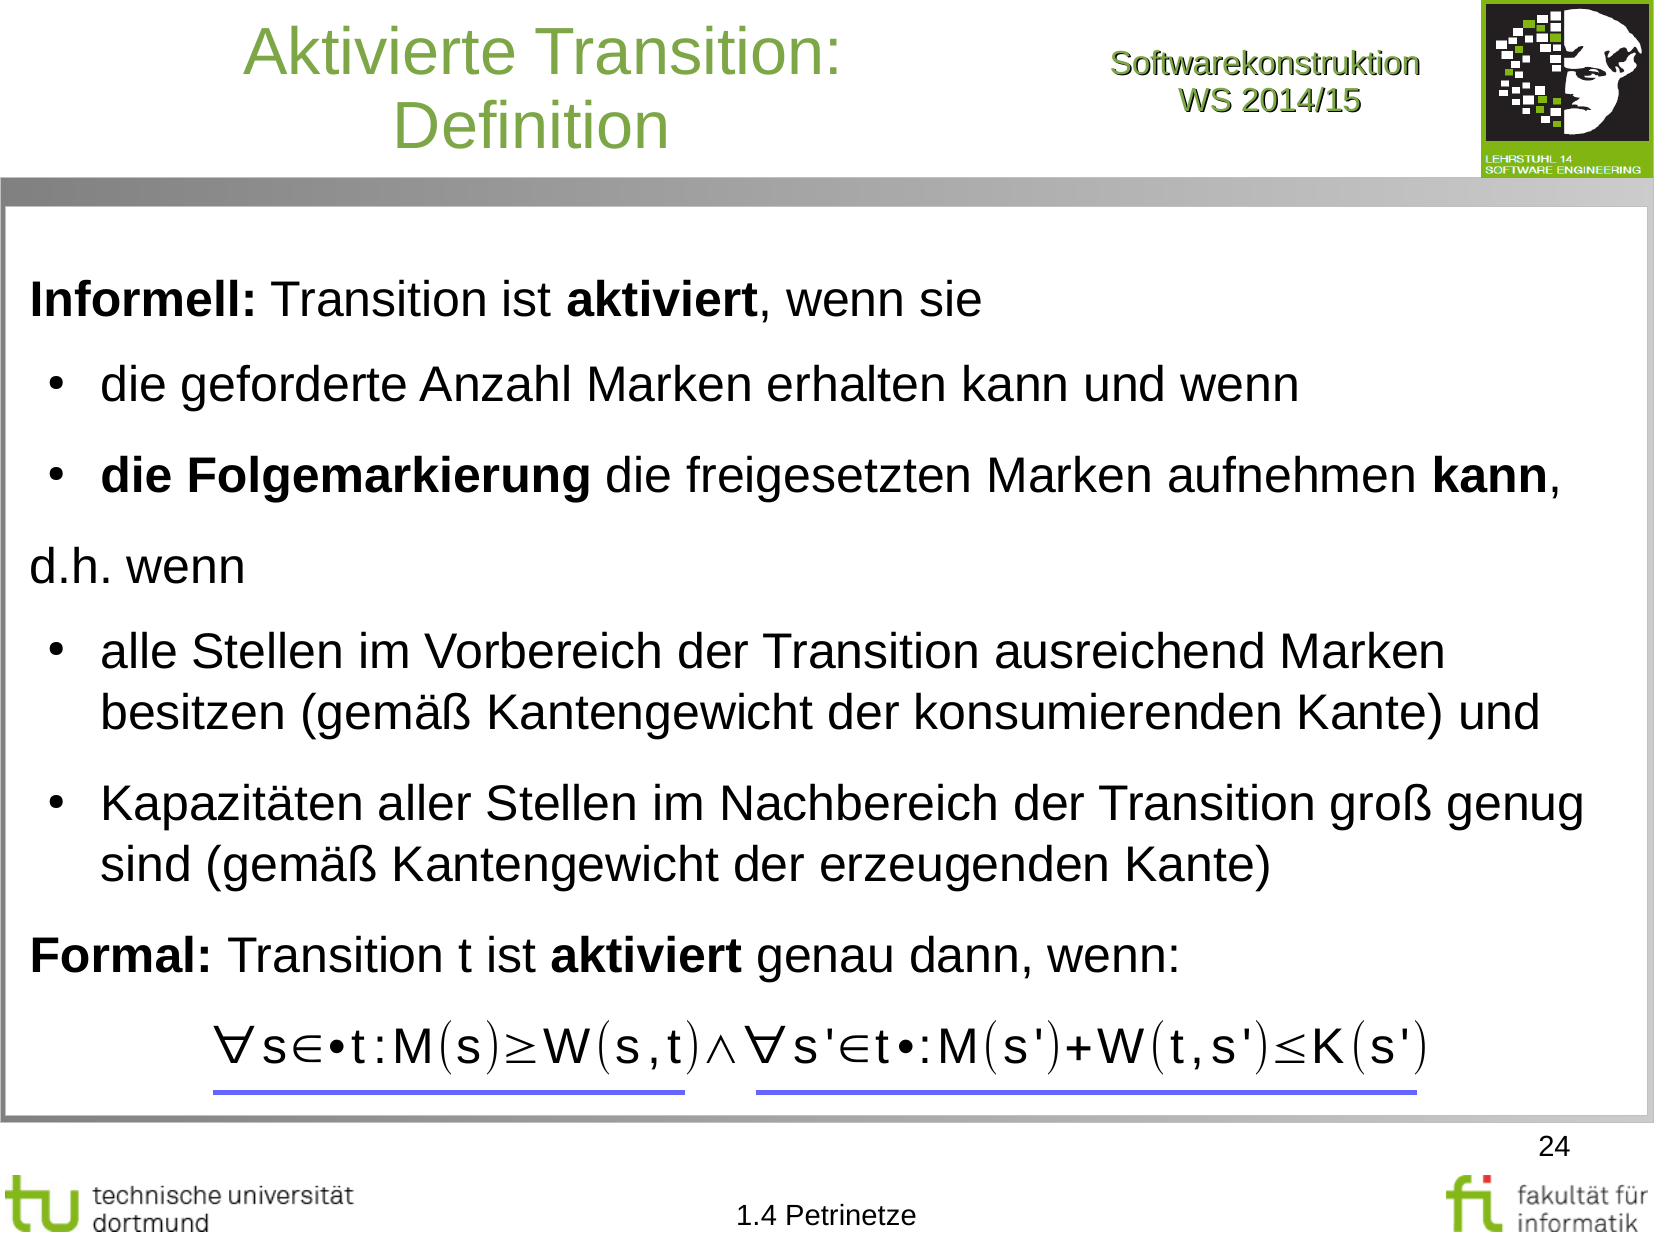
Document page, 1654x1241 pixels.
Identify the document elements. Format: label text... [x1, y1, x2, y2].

picture [1481, 0, 1654, 178]
list Informell: Transition ist aktiviert, wenn sie die geforderte Anzahl Marken erhalten kann und wenn die Folgemarkierung die freigesetzten Marken aufnehmen kann, d.h. wenn alle Stellen im Vorbereich der Transition ausreichend Marken besitzen (gemäß Kantengewicht der konsumierenden Kante) und Kapazitäten aller Stellen im Nachbereich der Transition groß genug sind (gemäß Kantengewicht der erzeugenden Kante) Formal: Transition t ist aktiviert genau dann, wenn: [29, 265, 1625, 1139]
picture [1446, 1175, 1648, 1232]
chart [204, 1017, 1436, 1075]
picture [5, 1175, 354, 1232]
title Aktivierte Transition: Definition [0, 7, 1064, 170]
